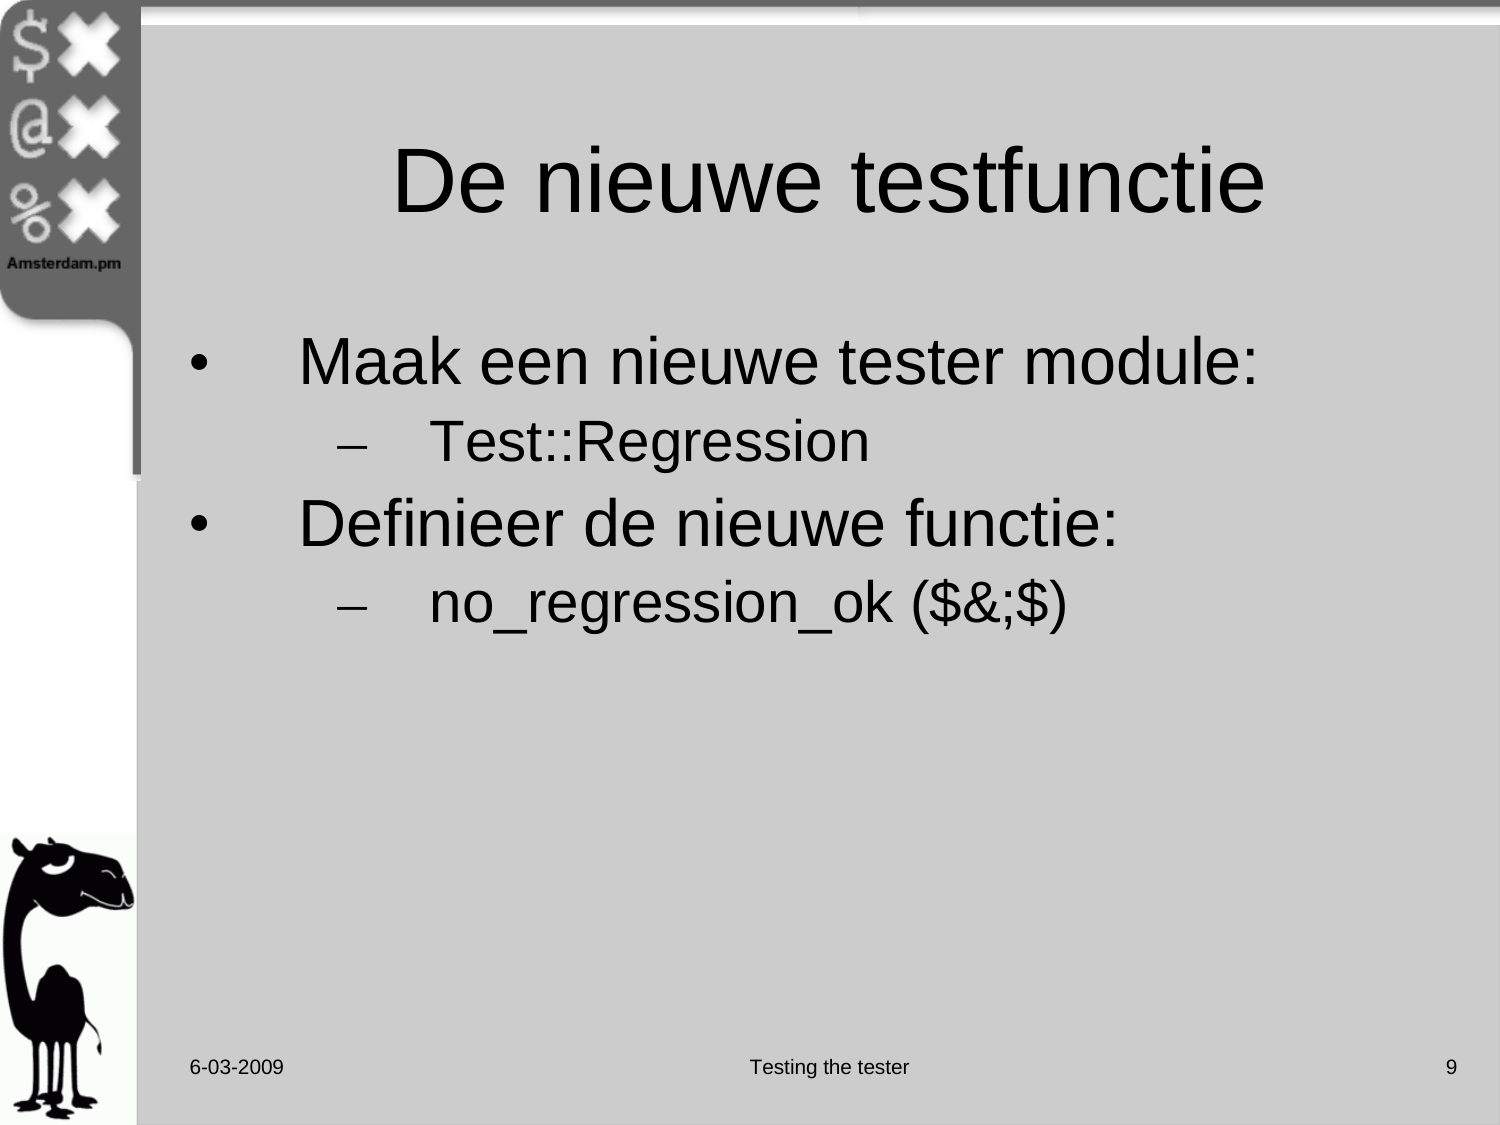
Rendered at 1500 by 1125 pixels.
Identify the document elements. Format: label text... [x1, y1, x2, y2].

title De nieuwe testfunctie [187, 87, 1474, 274]
list Maak een nieuwe tester module: Test::Regression Definieer de nieuwe functie: no_regression_ok ($&;$) [187, 324, 1474, 984]
picture [0, 834, 136, 1125]
picture [0, 0, 1500, 481]
